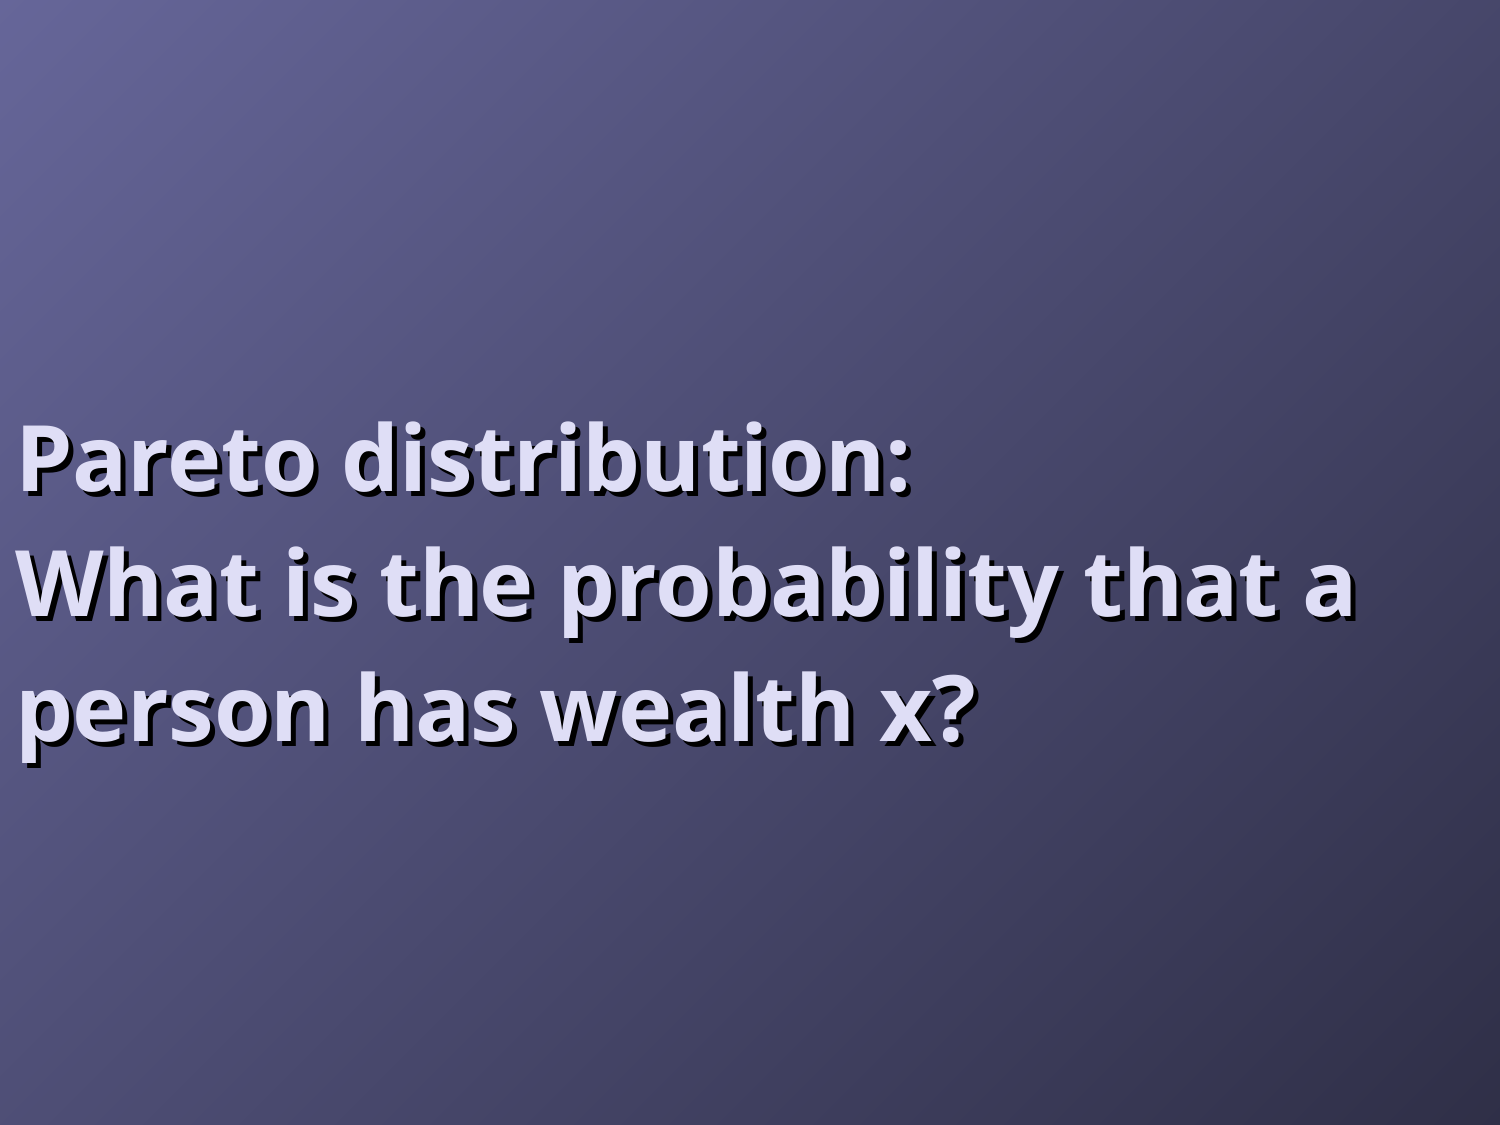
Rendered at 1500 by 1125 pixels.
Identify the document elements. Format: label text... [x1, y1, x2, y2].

title Pareto distribution: What is the probability that a person has wealth x? [0, 408, 1500, 754]
